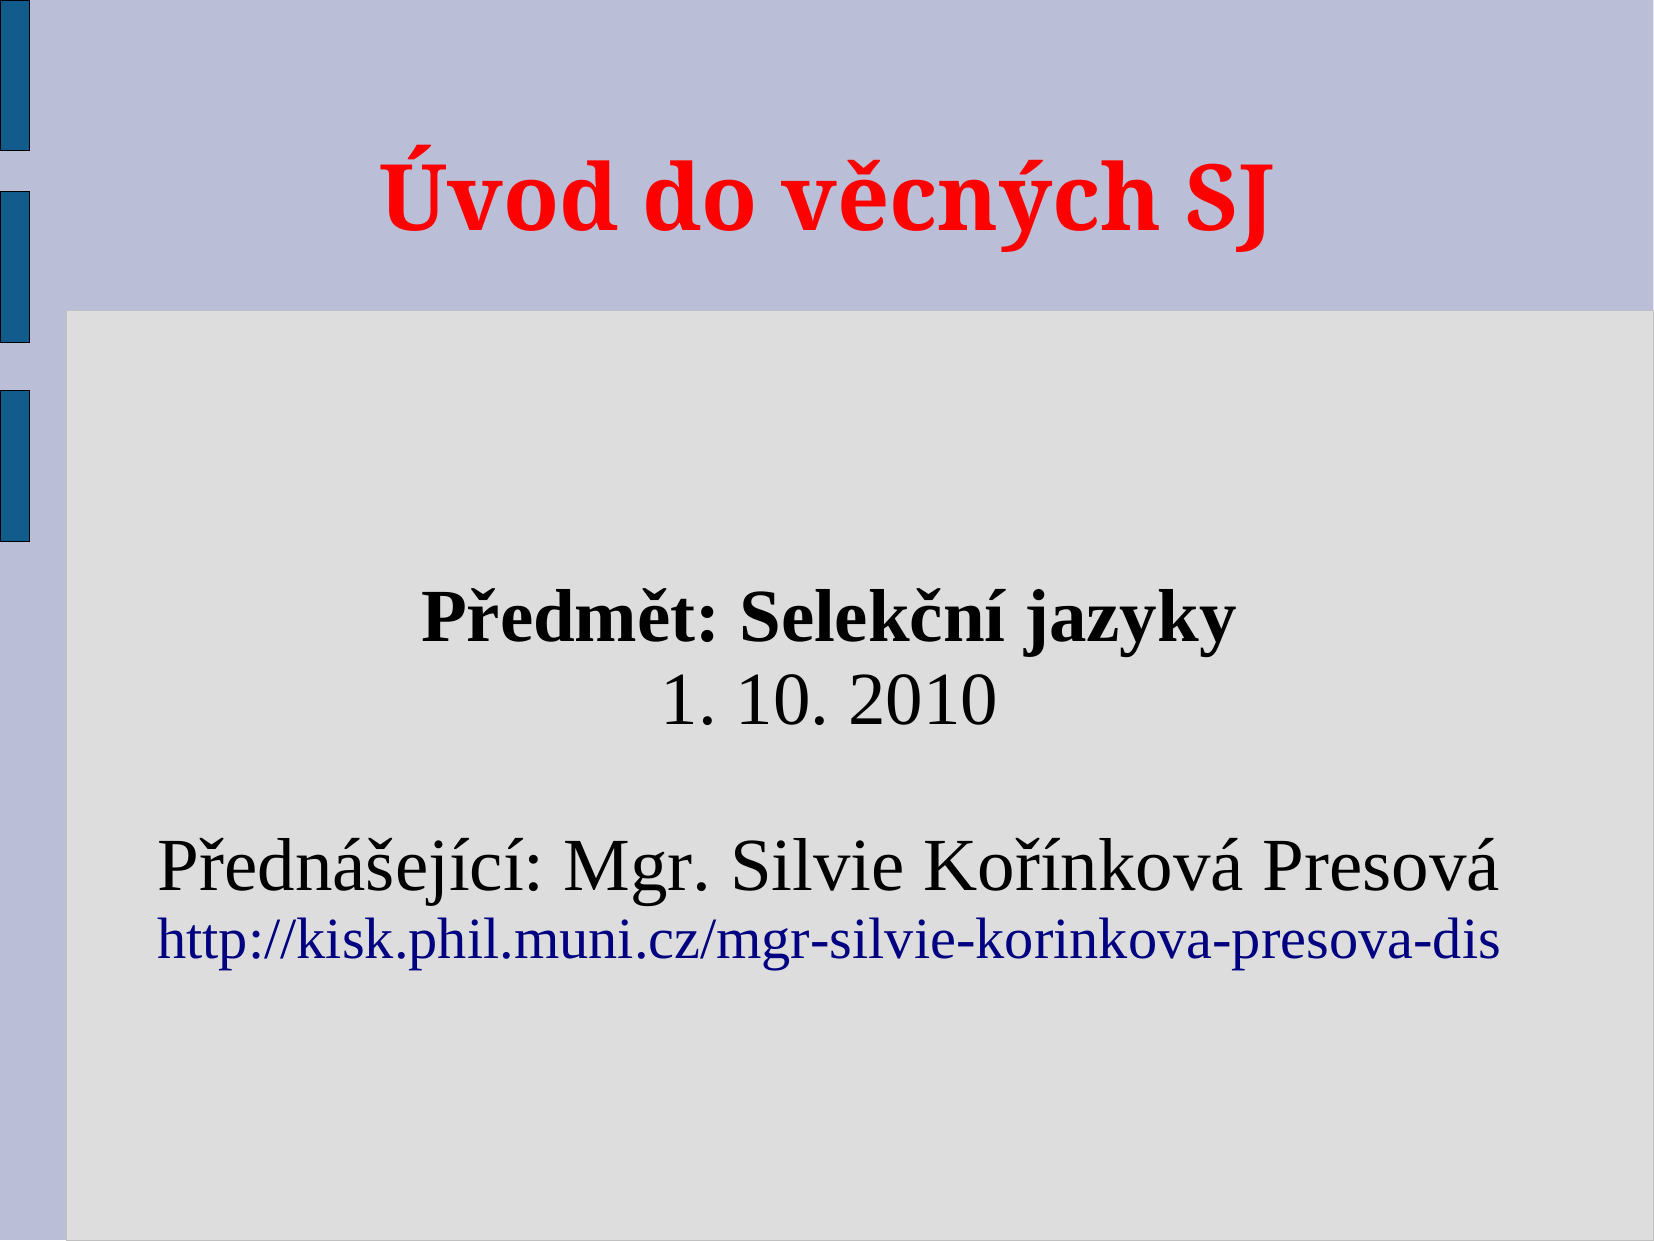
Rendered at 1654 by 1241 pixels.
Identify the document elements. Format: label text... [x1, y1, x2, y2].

title Úvod do věcných SJ [121, 91, 1534, 299]
text_box Předmět: Selekční jazyky 1. 10. 2010 Přednášející: Mgr. Silvie Kořínková Presová http://kisk.phil.muni.cz/mgr-silvie-korinkova-presova-dis [123, 340, 1536, 1123]
